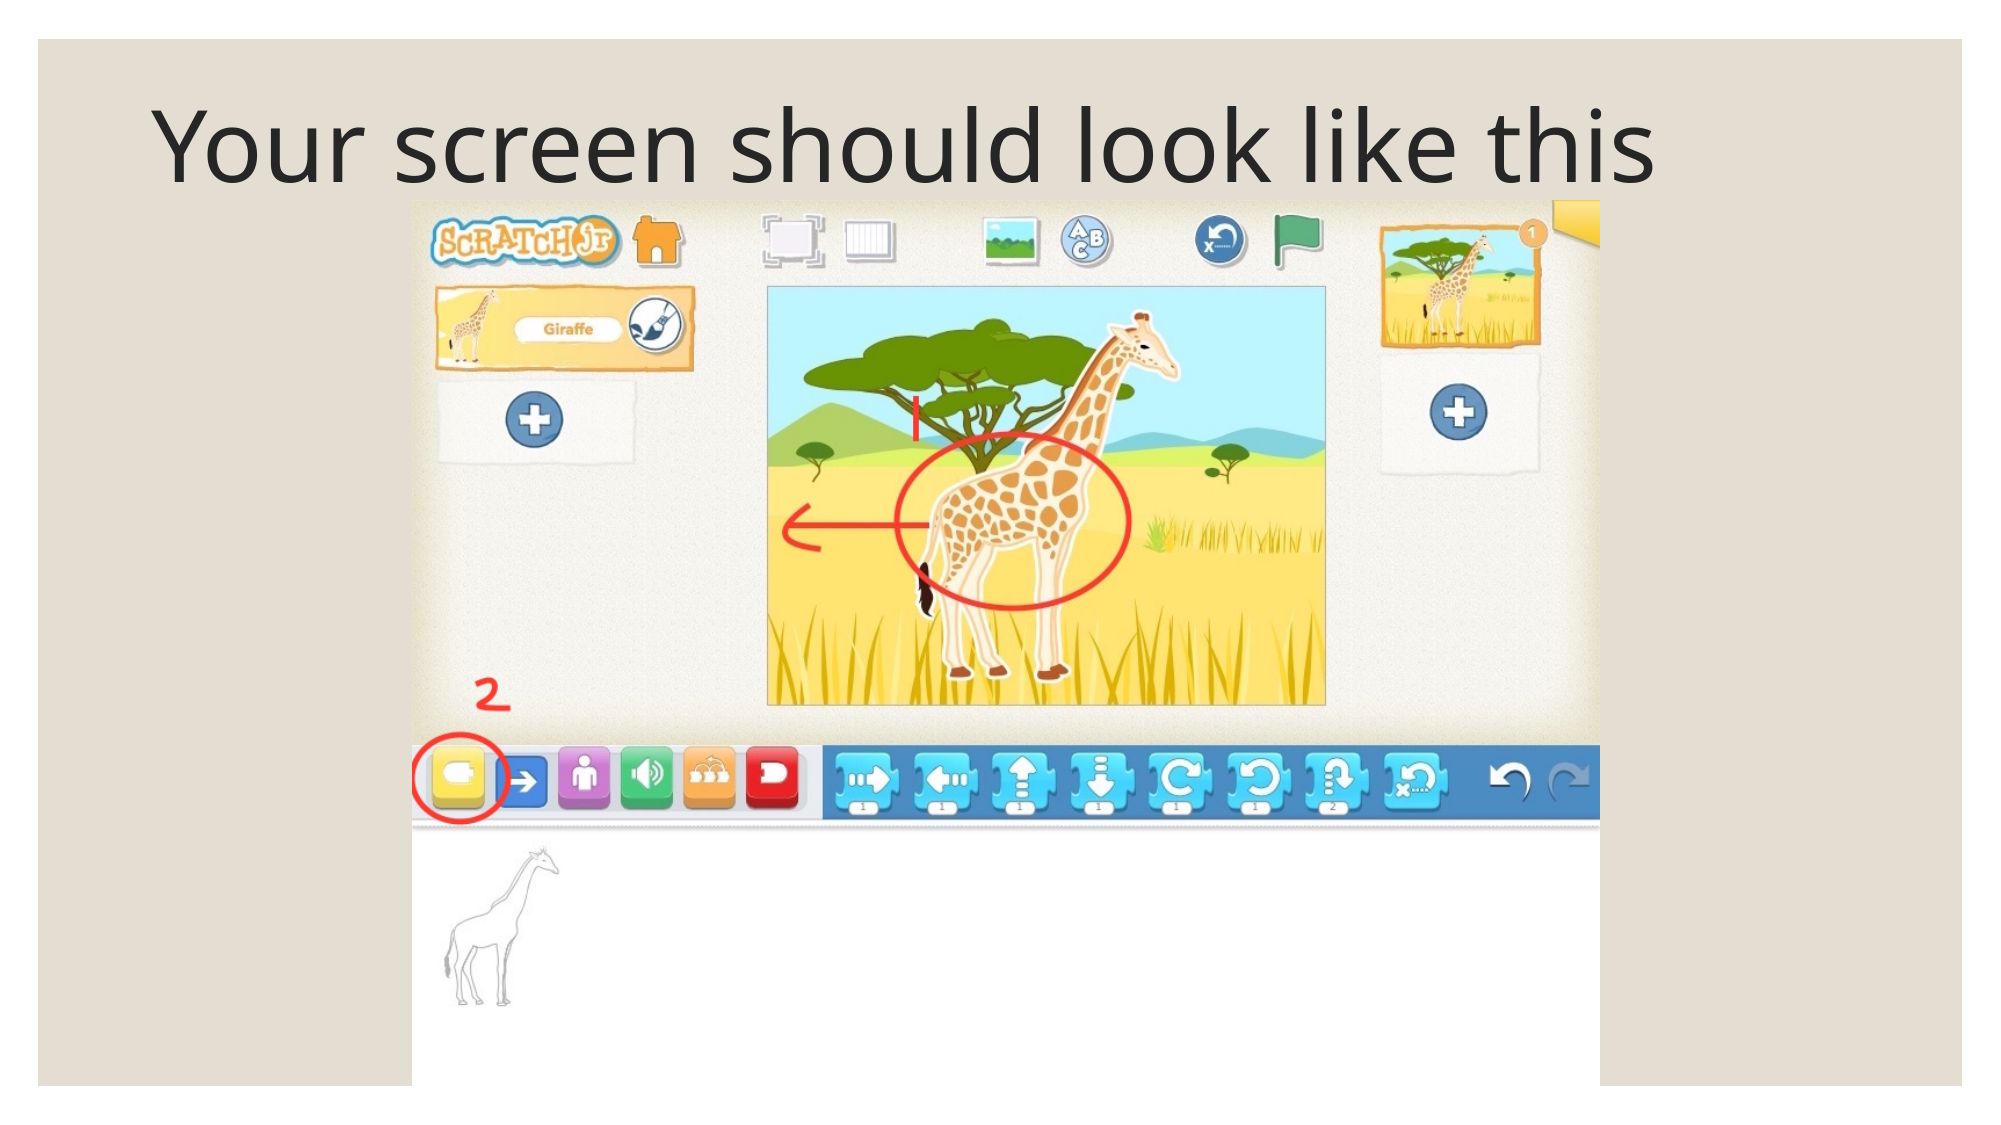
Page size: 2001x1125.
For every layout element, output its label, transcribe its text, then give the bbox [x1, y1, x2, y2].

picture [412, 200, 1600, 1091]
title Your screen should look like this [136, 37, 1876, 263]
